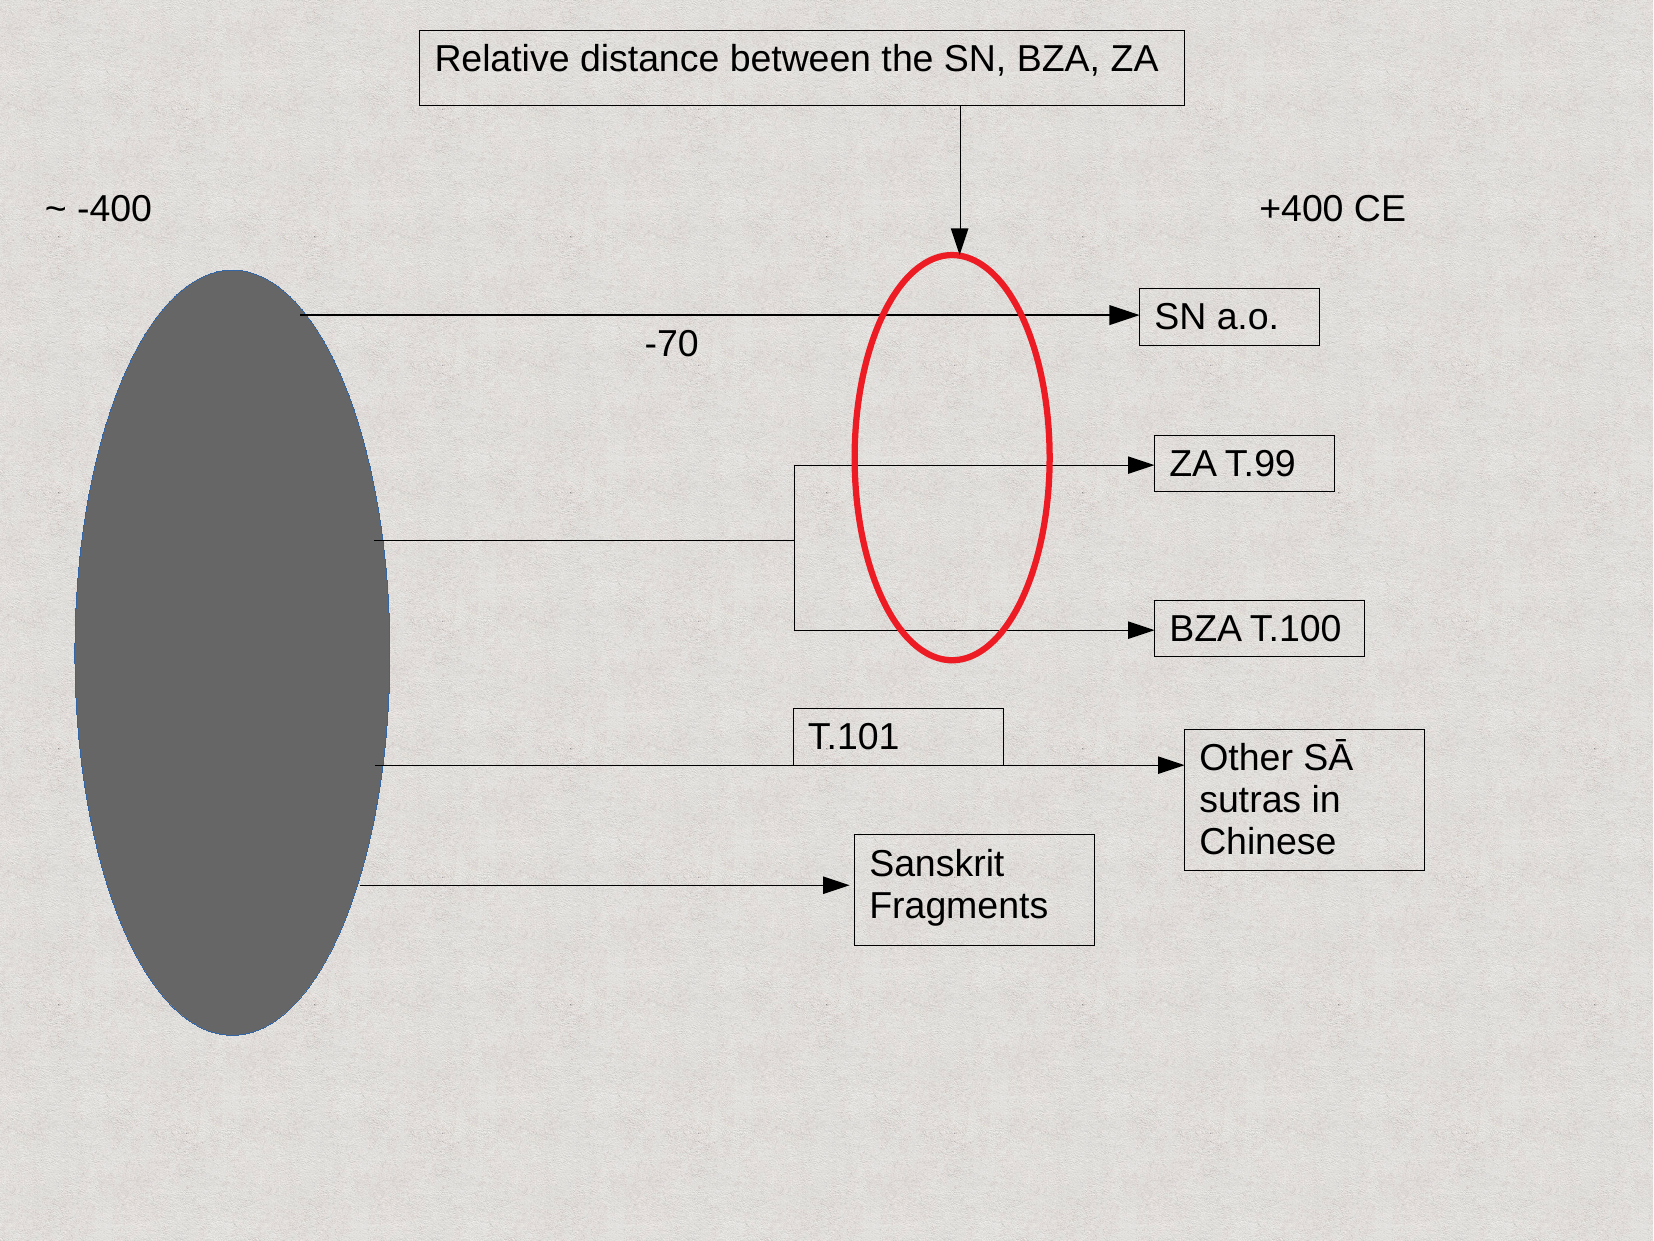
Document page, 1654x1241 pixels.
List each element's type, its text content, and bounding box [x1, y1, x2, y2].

text_box ZA T.99 [1154, 435, 1335, 492]
text_box +400 CE [1244, 180, 1470, 237]
text_box Relative distance between the SN, BZA, ZA [419, 30, 1185, 106]
picture [0, 0, 1654, 1241]
text_box -70 [629, 315, 780, 372]
text_box ~ -400 [29, 180, 285, 279]
text_box T.101 [793, 708, 1004, 765]
text_box [74, 279, 390, 1036]
text_box BZA T.100 [1154, 600, 1365, 657]
text_box SN a.o. [1139, 288, 1320, 346]
text_box Sanskrit Fragments [854, 834, 1095, 946]
text_box Other SĀ sutras in Chinese [1184, 729, 1425, 871]
